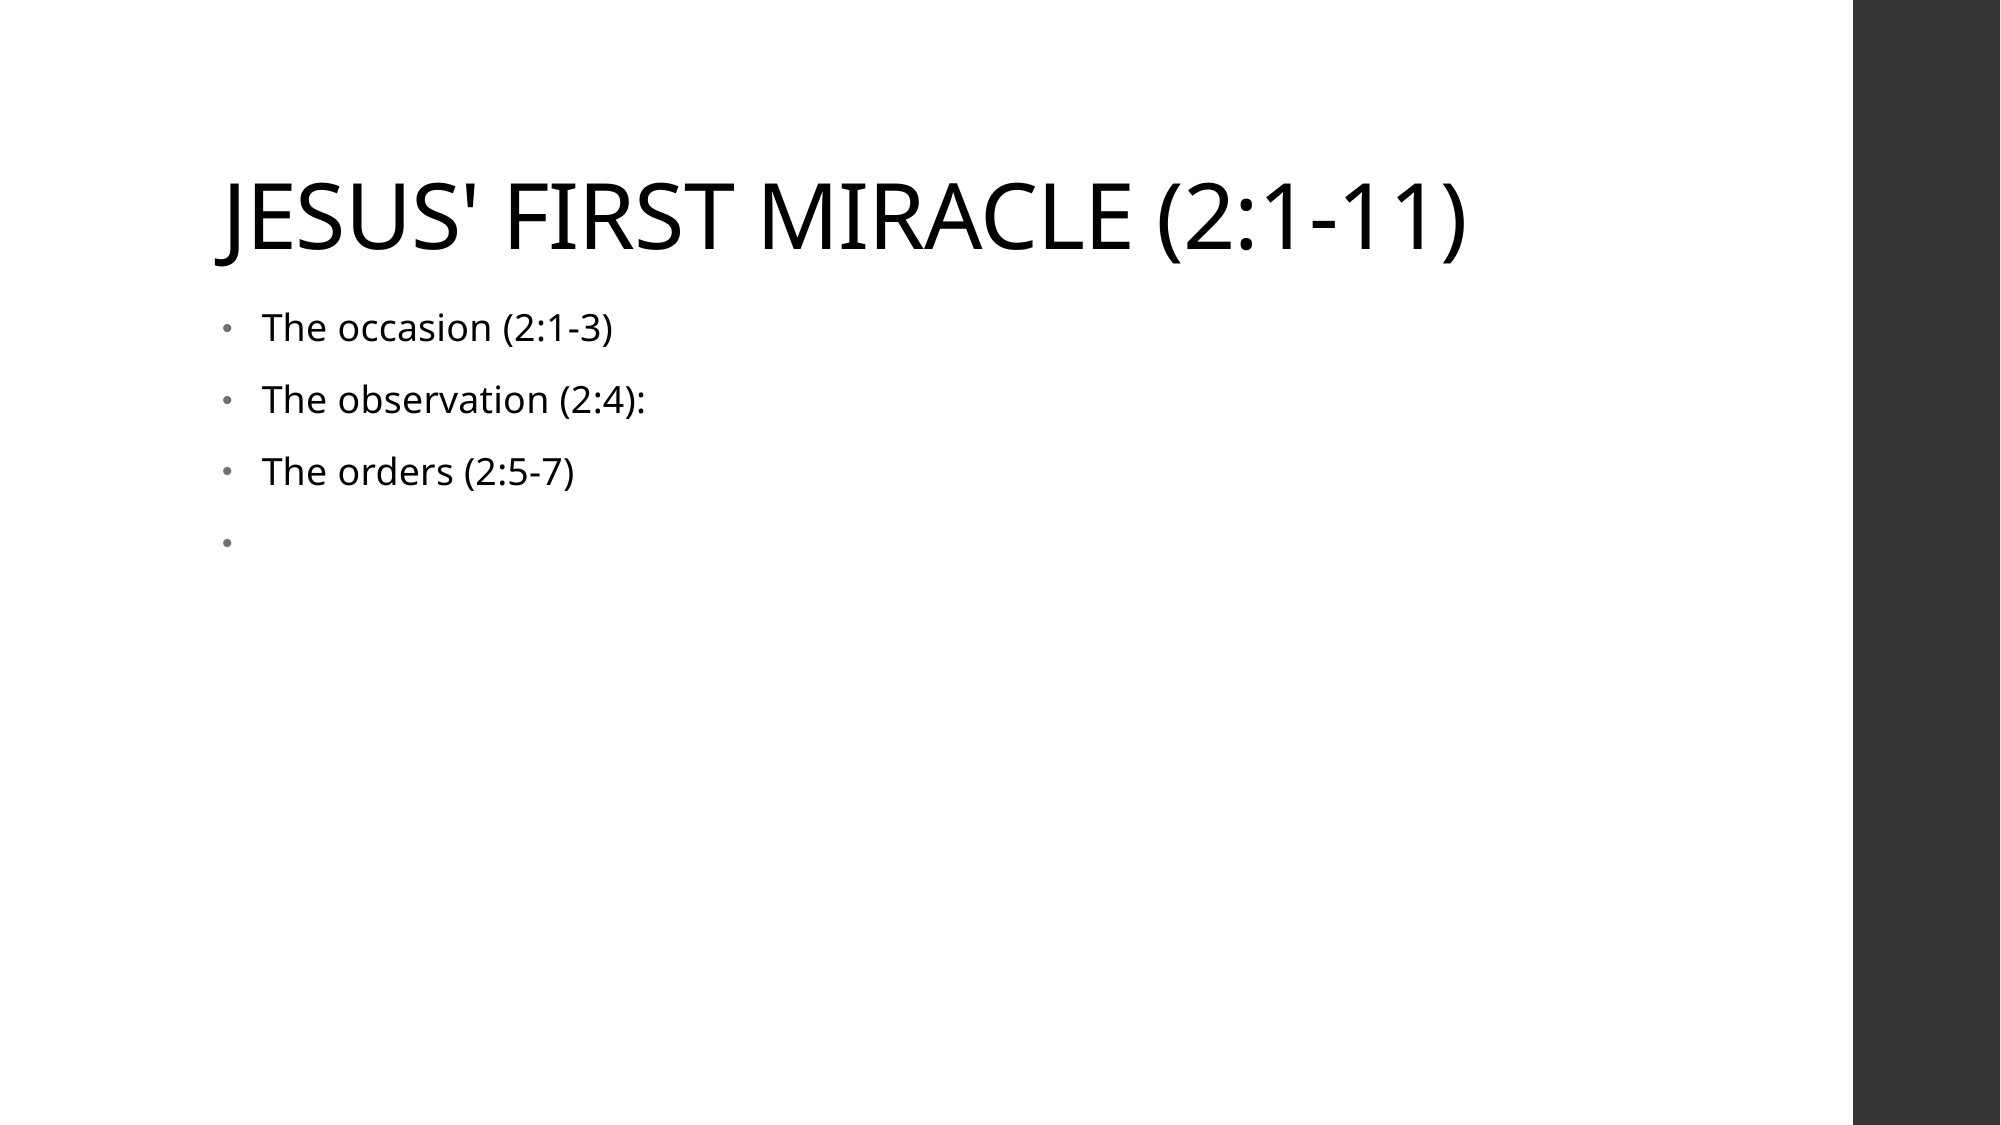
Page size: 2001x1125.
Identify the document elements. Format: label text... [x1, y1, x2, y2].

title JESUS' FIRST MIRACLE (2:1-11) [206, 60, 1797, 278]
list The occasion (2:1-3) The observation (2:4): The orders (2:5-7) [206, 299, 1617, 1014]
